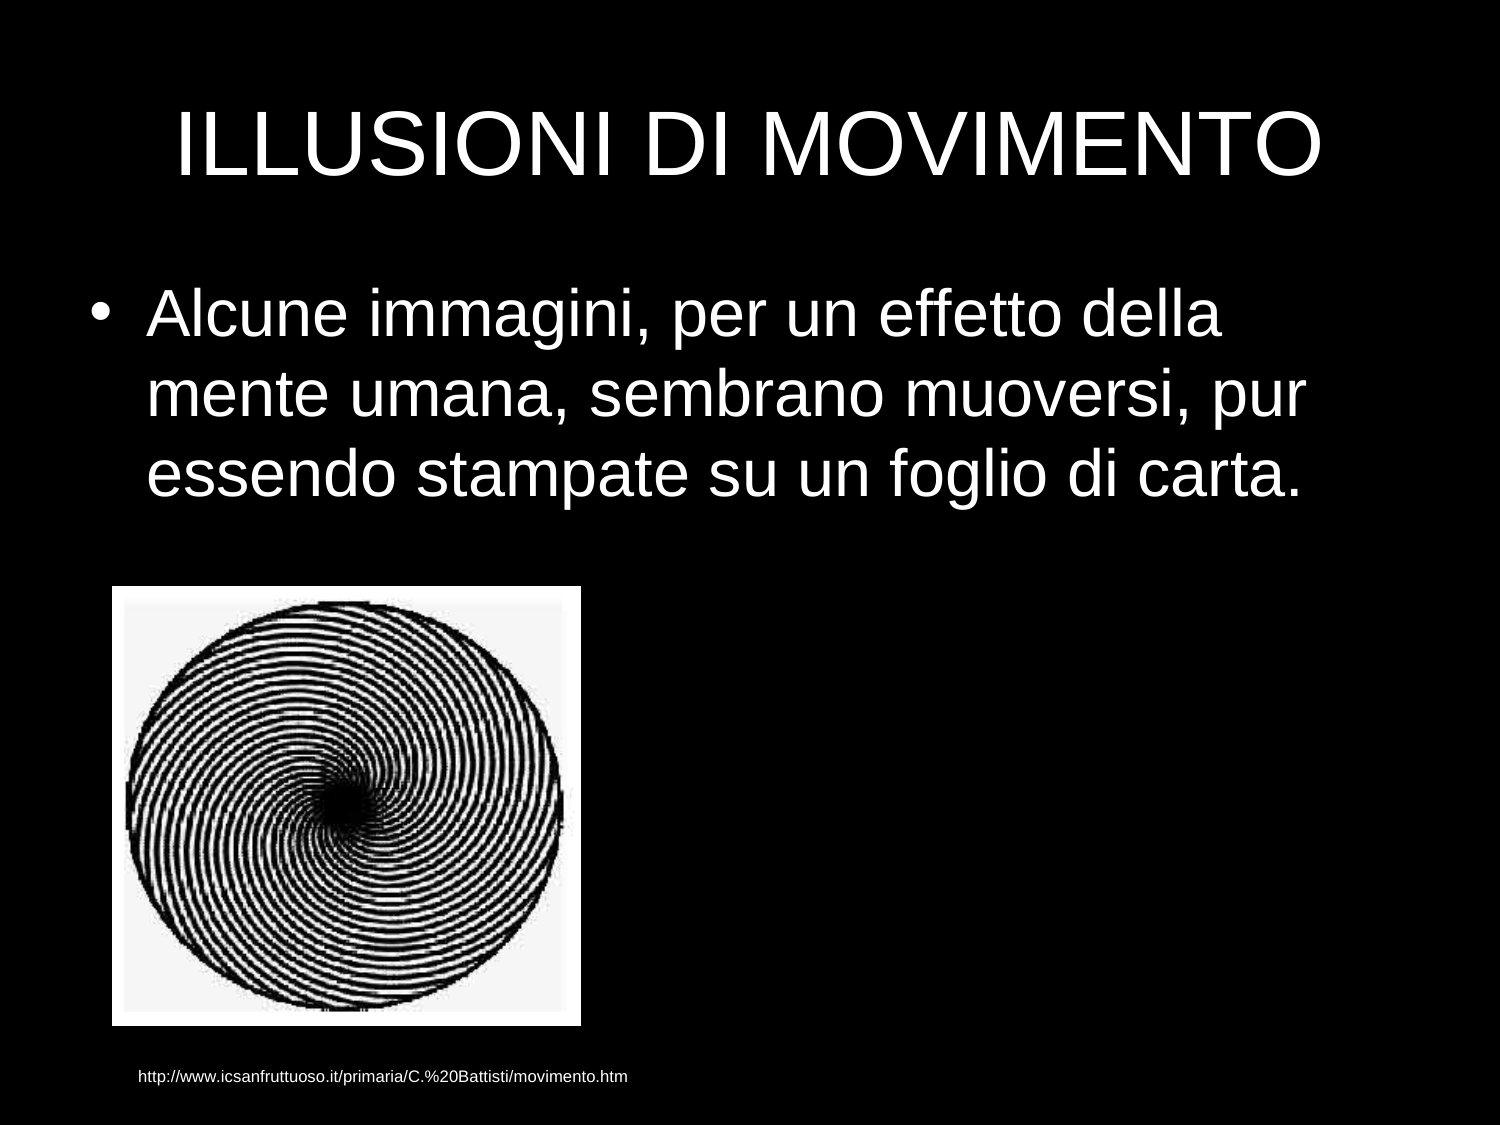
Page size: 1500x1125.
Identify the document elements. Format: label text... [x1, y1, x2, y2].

picture [112, 586, 581, 1026]
list Alcune immagini, per un effetto della mente umana, sembrano muoversi, pur essendo stampate su un foglio di carta. [75, 262, 1426, 1006]
text_box http://www.icsanfruttuoso.it/primaria/C.%20Battisti/movimento.htm [123, 1058, 645, 1094]
title ILLUSIONI DI MOVIMENTO [75, 45, 1426, 233]
